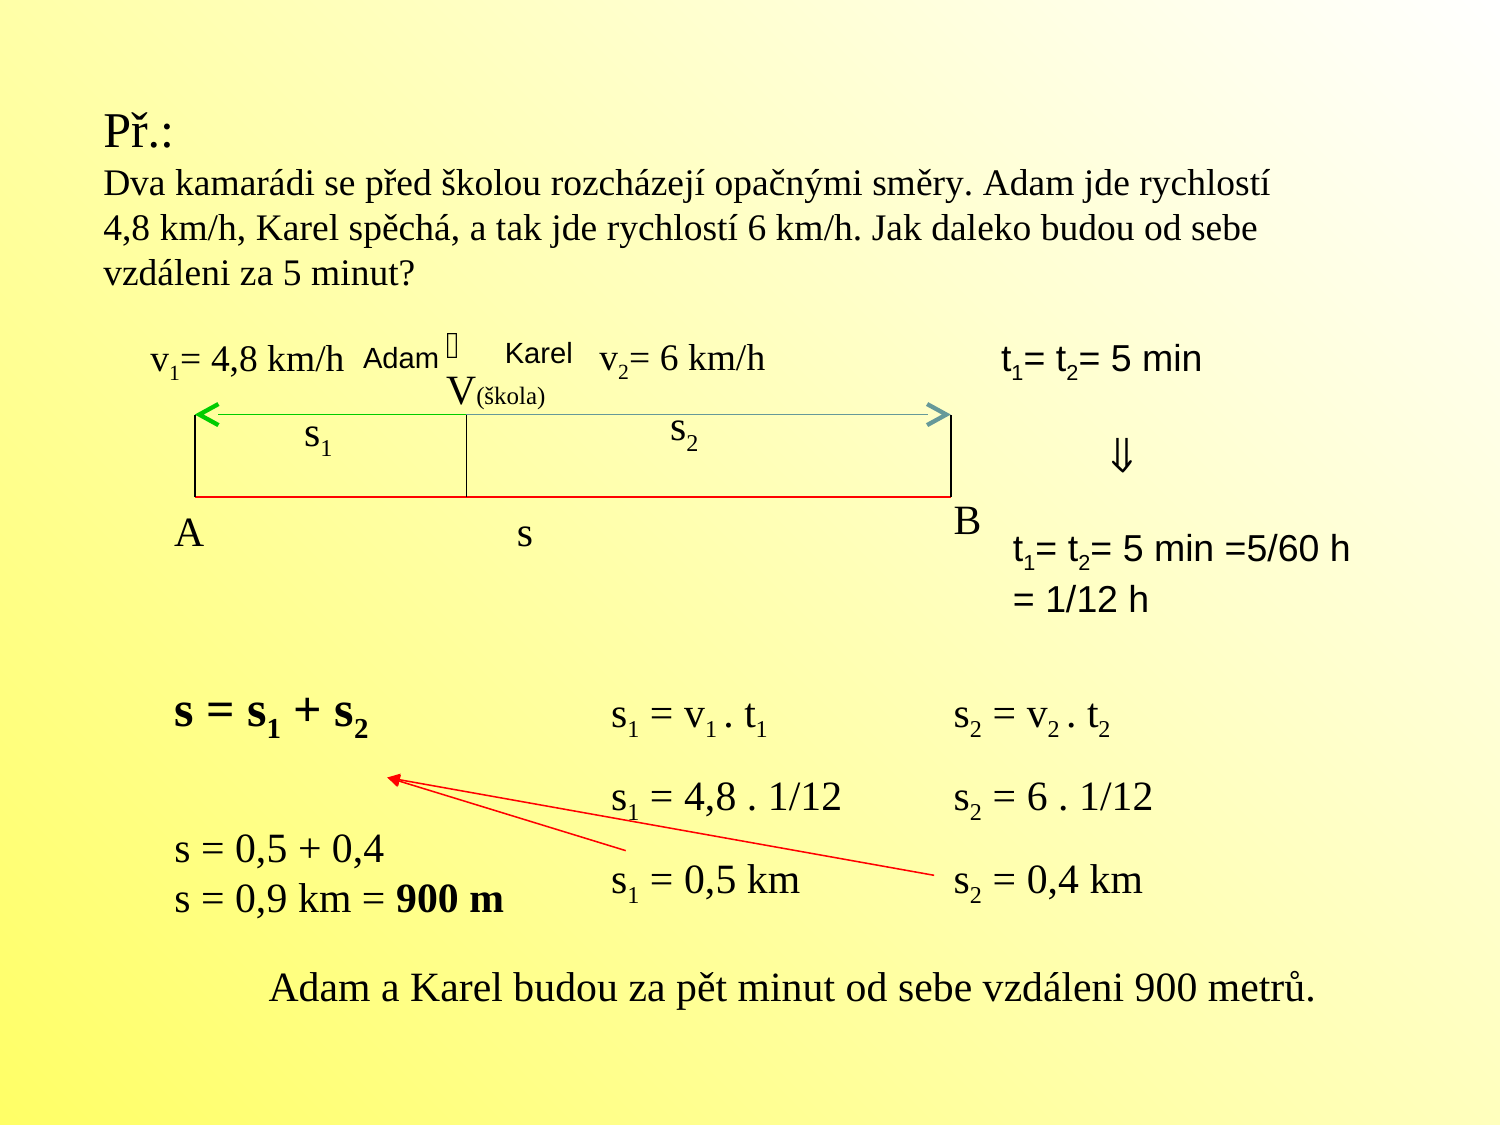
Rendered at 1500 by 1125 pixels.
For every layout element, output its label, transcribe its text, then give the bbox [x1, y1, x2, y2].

text_box A [159, 497, 219, 563]
text_box t1= t2= 5 min [986, 326, 1235, 393]
text_box Adam [384, 331, 467, 383]
text_box s [502, 497, 573, 563]
text_box v2= 6 km/h [584, 325, 833, 392]
text_box v1= 4,8 km/h [135, 326, 384, 393]
text_box Adam a Karel budou za pět minut od sebe vzdáleni 900 metrů. [253, 952, 1471, 1018]
text_box Karel [490, 326, 584, 377]
text_box V(škola) [456, 378, 470, 397]
text_box s2 = v2 . t2 s2 = 6 . 1/12 s2 = 0,4 km [938, 678, 1235, 917]
text_box  [430, 313, 514, 374]
text_box s = 0,5 + 0,4 s = 0,9 km = 900 m [510, 813, 562, 829]
text_box V(škola) [431, 374, 585, 421]
text_box s = 0,5 + 0,4 s = 0,9 km = 900 m [159, 813, 562, 929]
text_box  [1090, 420, 1166, 516]
text_box s2 [655, 392, 727, 464]
text_box Př.: Dva kamarádi se před školou rozcházejí opačnými směry. Adam jde rychlostí 4,8 km/h, Karel spěchá, a tak jde rychlostí 6 km/h. Jak daleko budou od sebe vzdáleni za 5 minut? [88, 90, 1294, 301]
text_box t1= t2= 5 min =5/60 h = 1/12 h [998, 516, 1389, 628]
text_box s = s1 + s2 [159, 668, 420, 753]
text_box B [938, 485, 999, 551]
text_box s1 = v1 . t1 s1 = 4,8 . 1/12 s1 = 0,5 km [596, 816, 892, 917]
text_box s1 [289, 396, 361, 470]
text_box s1 = v1 . t1 s1 = 4,8 . 1/12 s1 = 0,5 km [596, 678, 892, 866]
